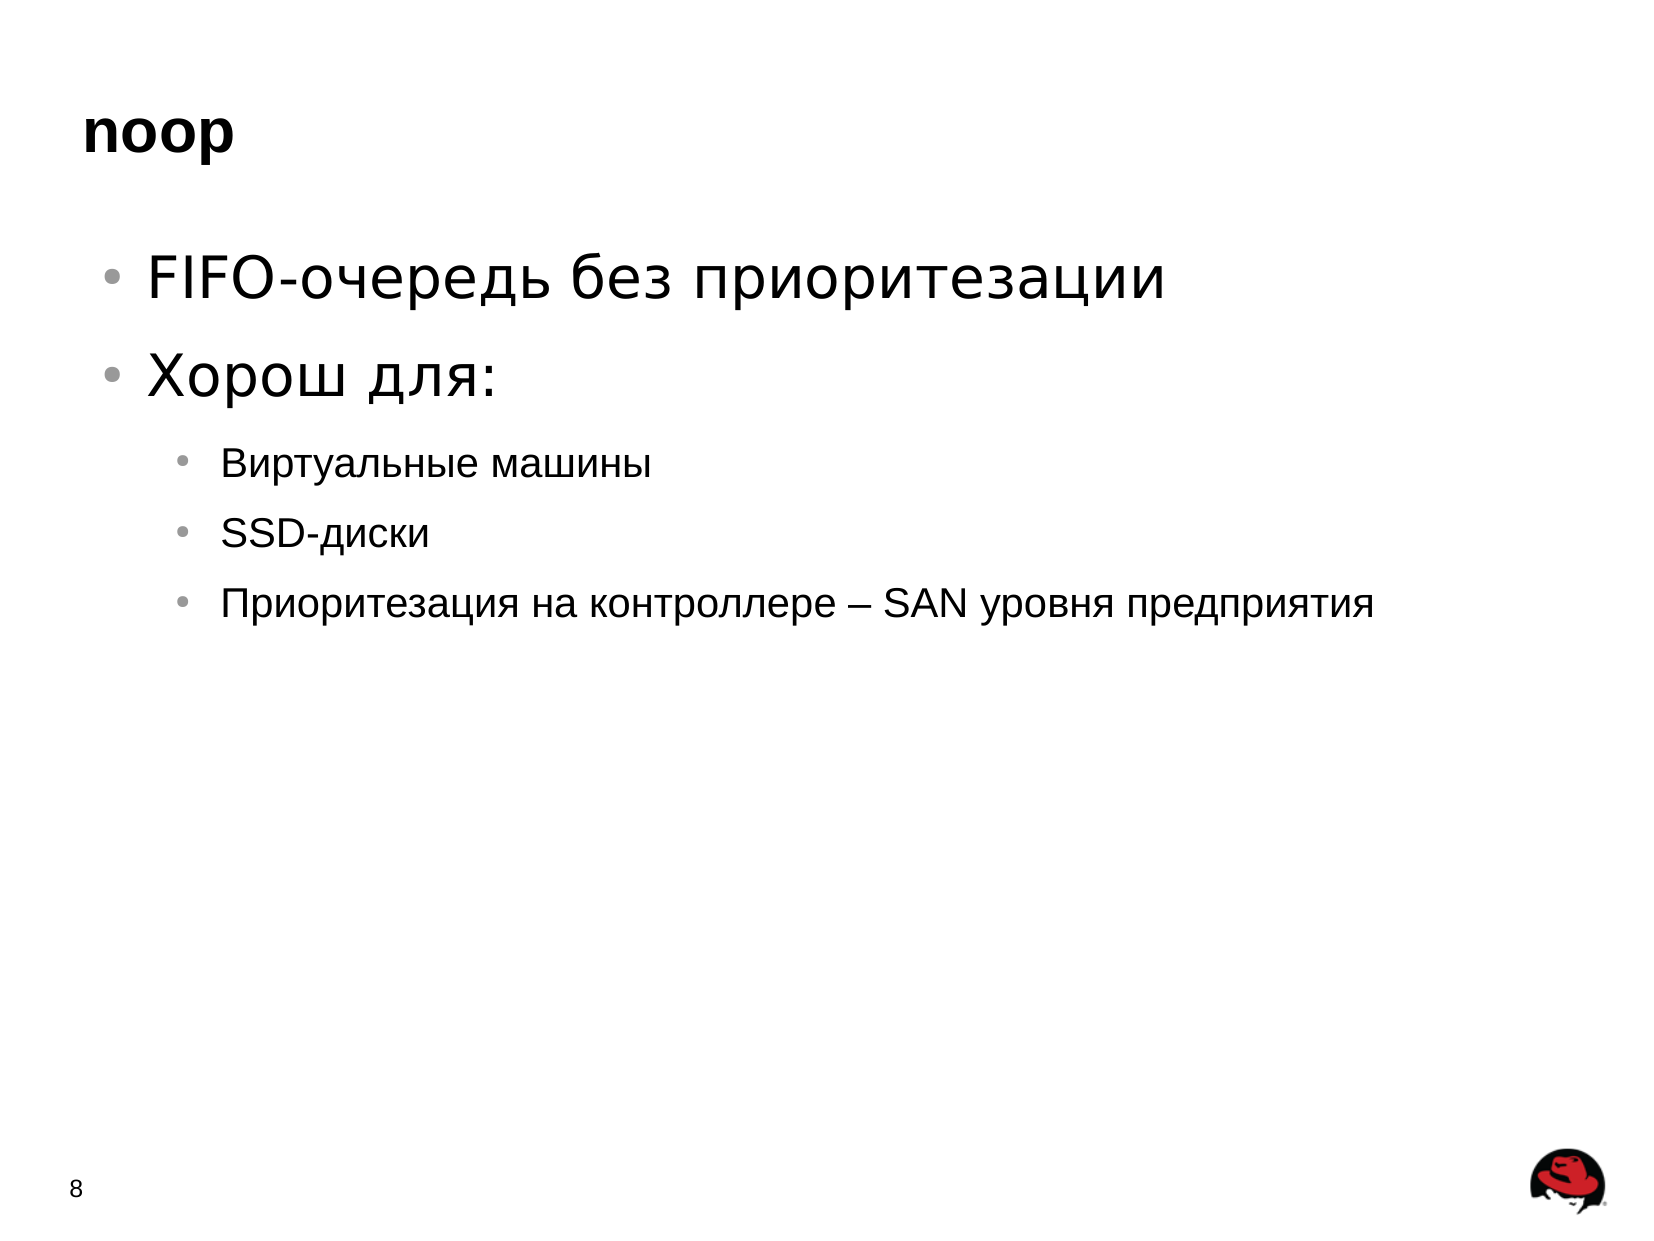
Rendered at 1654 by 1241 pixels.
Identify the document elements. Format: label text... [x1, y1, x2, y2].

title noop [82, 37, 1571, 226]
picture [1529, 1146, 1613, 1224]
list FIFO-очередь без приоритезации Хорош для: Виртуальные машины SSD-диски Приоритезация на контроллере – SAN уровня предприятия [86, 244, 1576, 1039]
